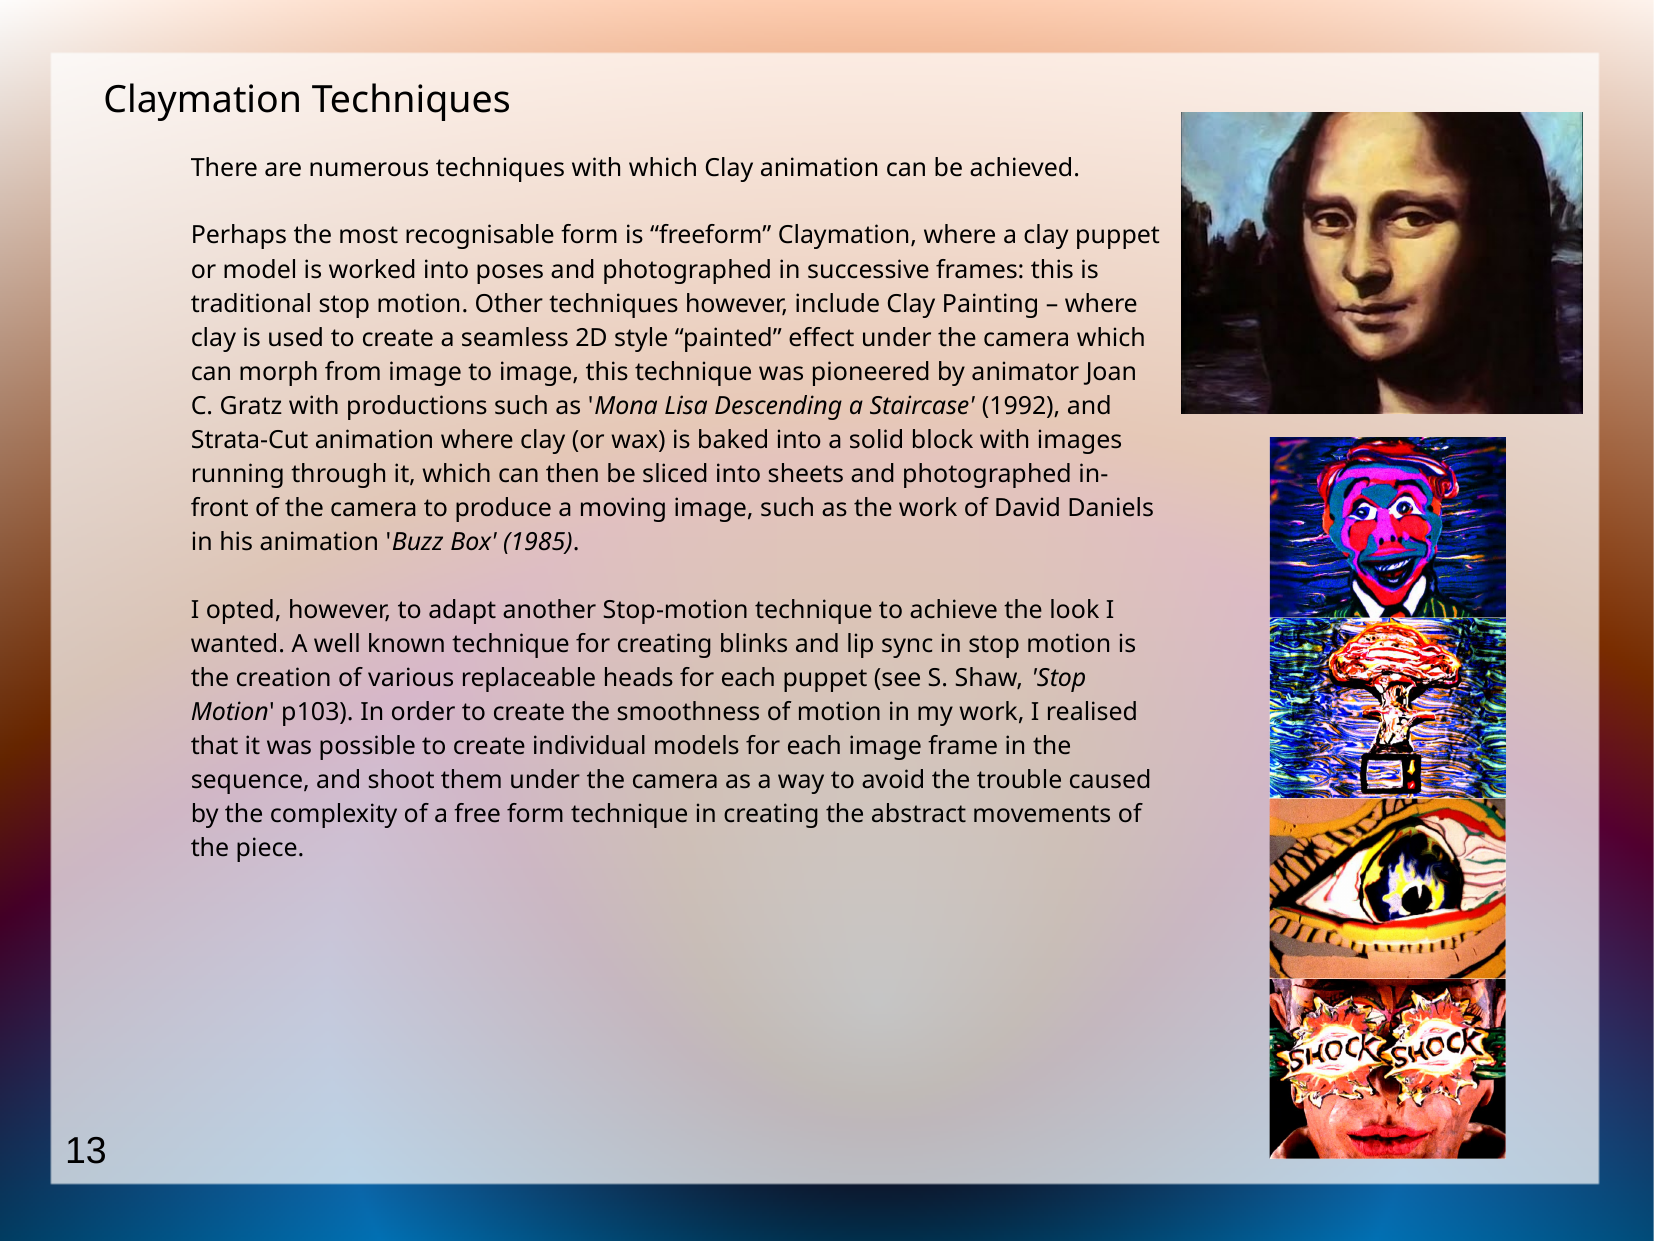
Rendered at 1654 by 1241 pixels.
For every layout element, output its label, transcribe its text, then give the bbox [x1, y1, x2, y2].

picture [0, 0, 1654, 1241]
text_box Claymation Techniques [88, 64, 571, 141]
text_box There are numerous techniques with which Clay animation can be achieved. Perhaps the most recognisable form is “freeform” Claymation, where a clay puppet or model is worked into poses and photographed in successive frames: this is traditional stop motion. Other techniques however, include Clay Painting – where clay is used to create a seamless 2D style “painted” effect under the camera which can morph from image to image, this technique was pioneered by animator Joan C. Gratz with productions such as 'Mona Lisa Descending a Staircase' (1992), and Strata-Cut animation where clay (or wax) is baked into a solid block with images running through it, which can then be sliced into sheets and photographed in-front of the camera to produce a moving image, such as the work of David Daniels in his animation 'Buzz Box' (1985). I opted, however, to adapt another Stop-motion technique to achieve the look I wanted. A well known technique for creating blinks and lip sync in stop motion is the creation of various replaceable heads for each puppet (see S. Shaw, 'Stop Motion' p103). In order to create the smoothness of motion in my work, I realised that it was possible to create individual models for each image frame in the sequence, and shoot them under the camera as a way to avoid the trouble caused by the complexity of a free form technique in creating the abstract movements of the piece. [176, 141, 1181, 1241]
text_box <number> [50, 1122, 176, 1193]
